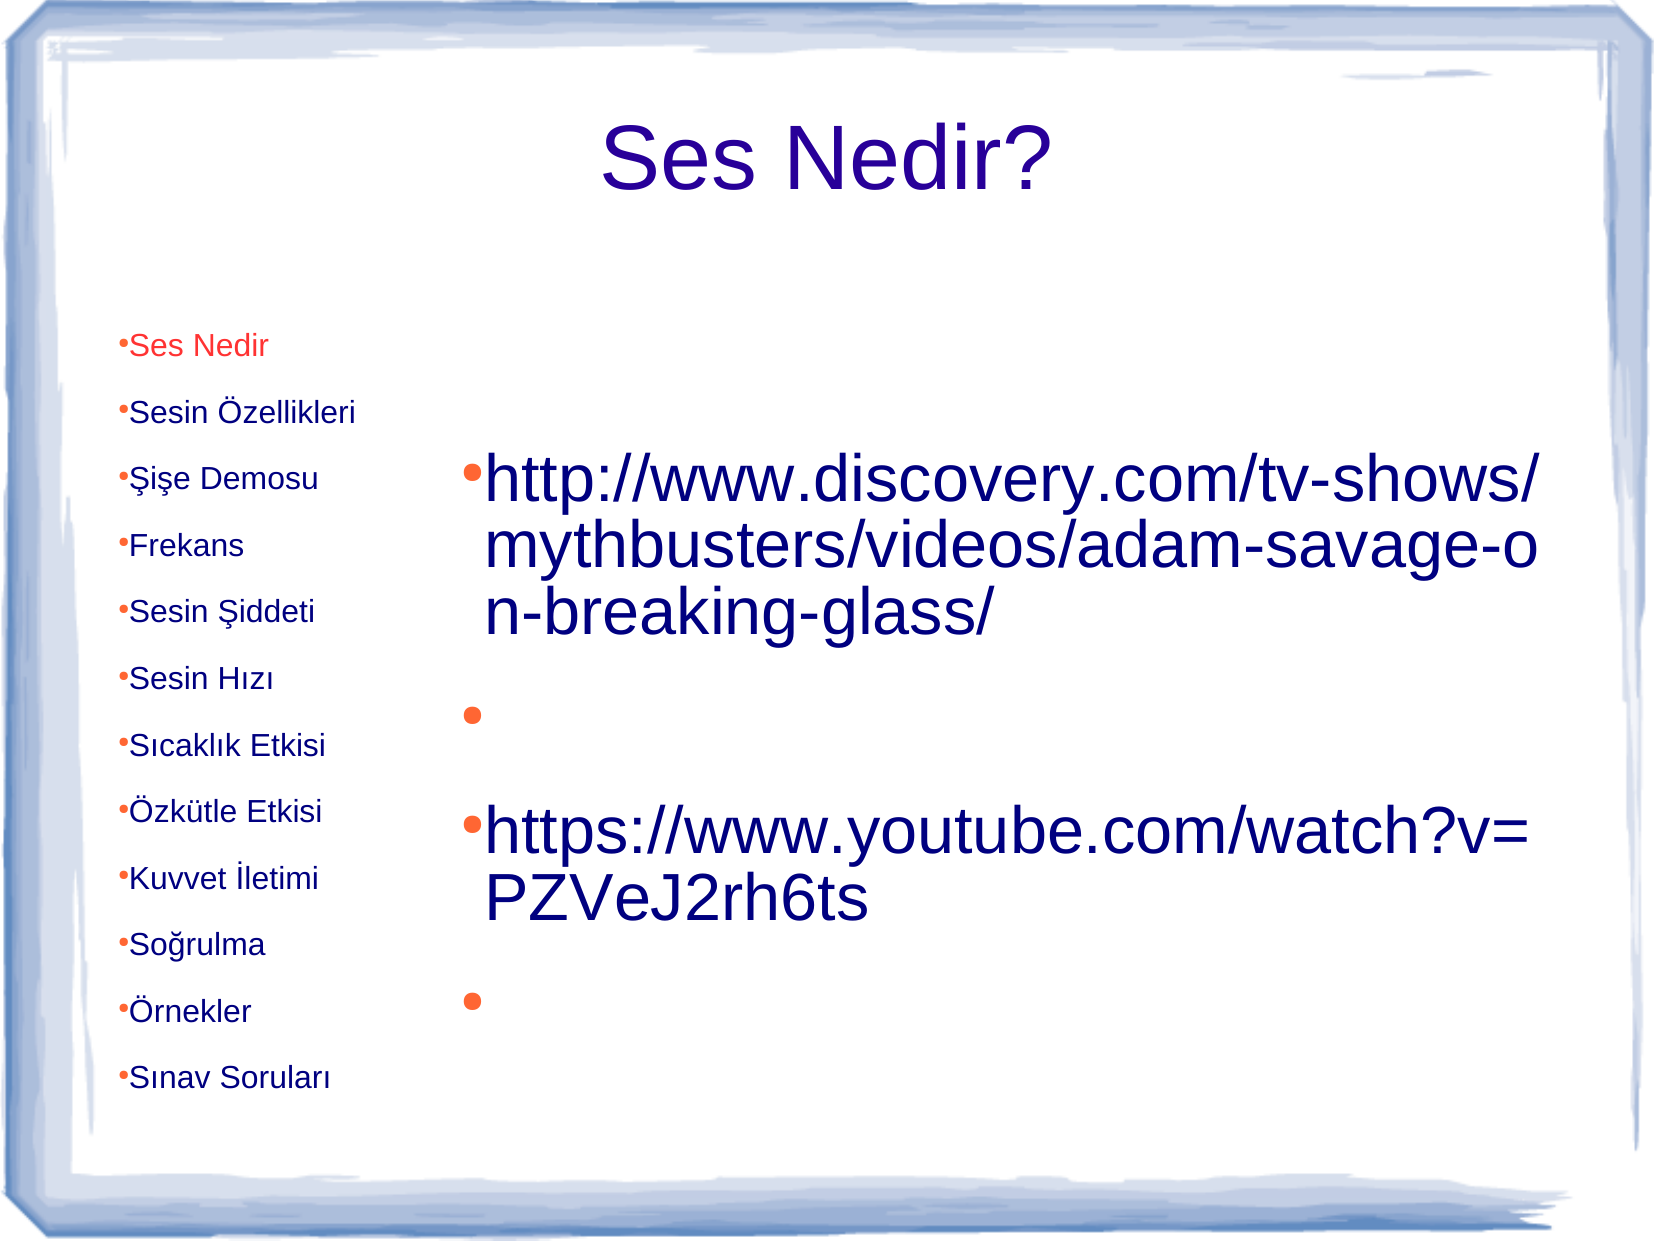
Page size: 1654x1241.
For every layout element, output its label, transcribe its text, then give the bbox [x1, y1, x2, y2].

list http://www.discovery.com/tv-shows/mythbusters/videos/adam-savage-on-breaking-glass/ https://www.youtube.com/watch?v=PZVeJ2rh6ts [460, 324, 1572, 1004]
title Ses Nedir? [82, 49, 1571, 257]
list Ses Nedir Sesin Özellikleri Şişe Demosu Frekans Sesin Şiddeti Sesin Hızı Sıcaklık Etkisi Özkütle Etkisi Kuvvet İletimi Soğrulma Örnekler Sınav Soruları [118, 324, 438, 1097]
